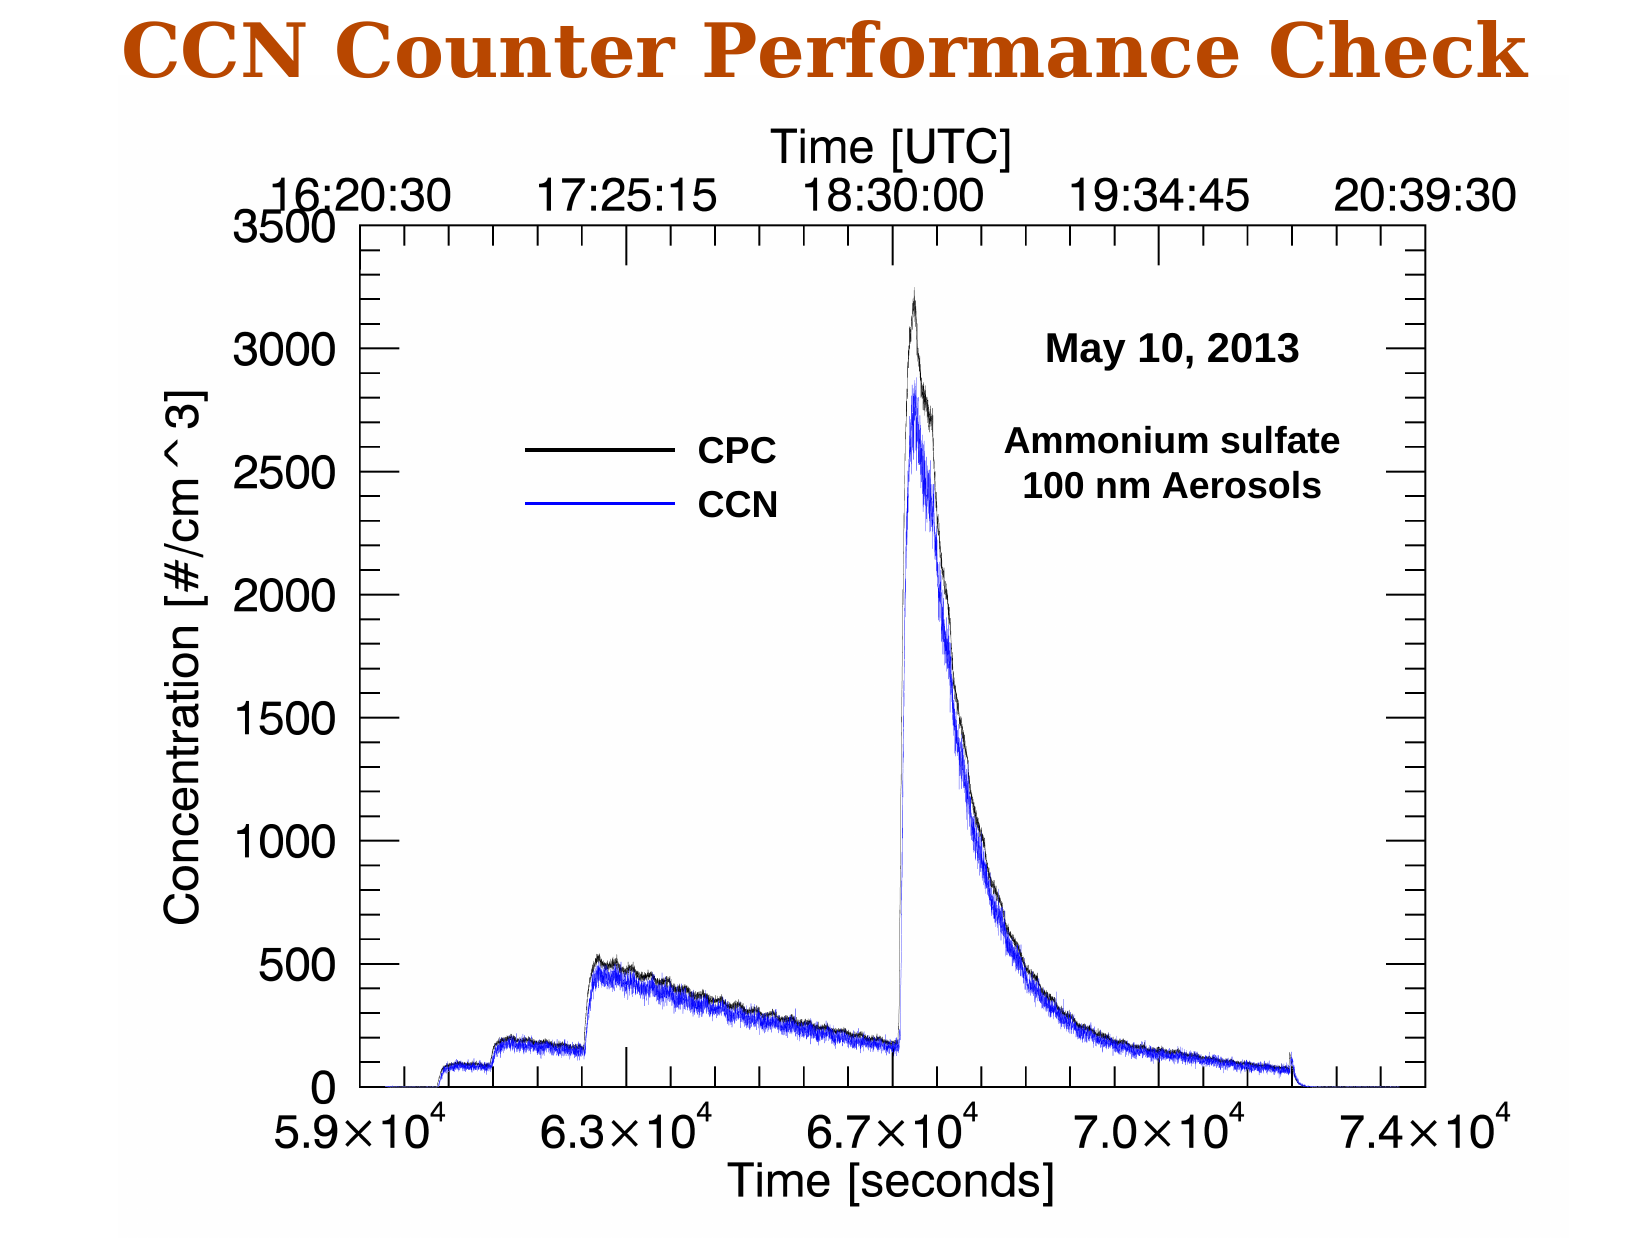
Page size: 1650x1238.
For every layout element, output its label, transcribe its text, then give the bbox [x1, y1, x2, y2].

picture [118, 115, 1569, 1238]
text_box CPC [682, 419, 792, 472]
text_box CCN [682, 472, 794, 533]
text_box May 10, 2013 Ammonium sulfate 100 nm Aerosols [988, 313, 1356, 514]
text_box CCN Counter Performance Check [0, 0, 1650, 115]
